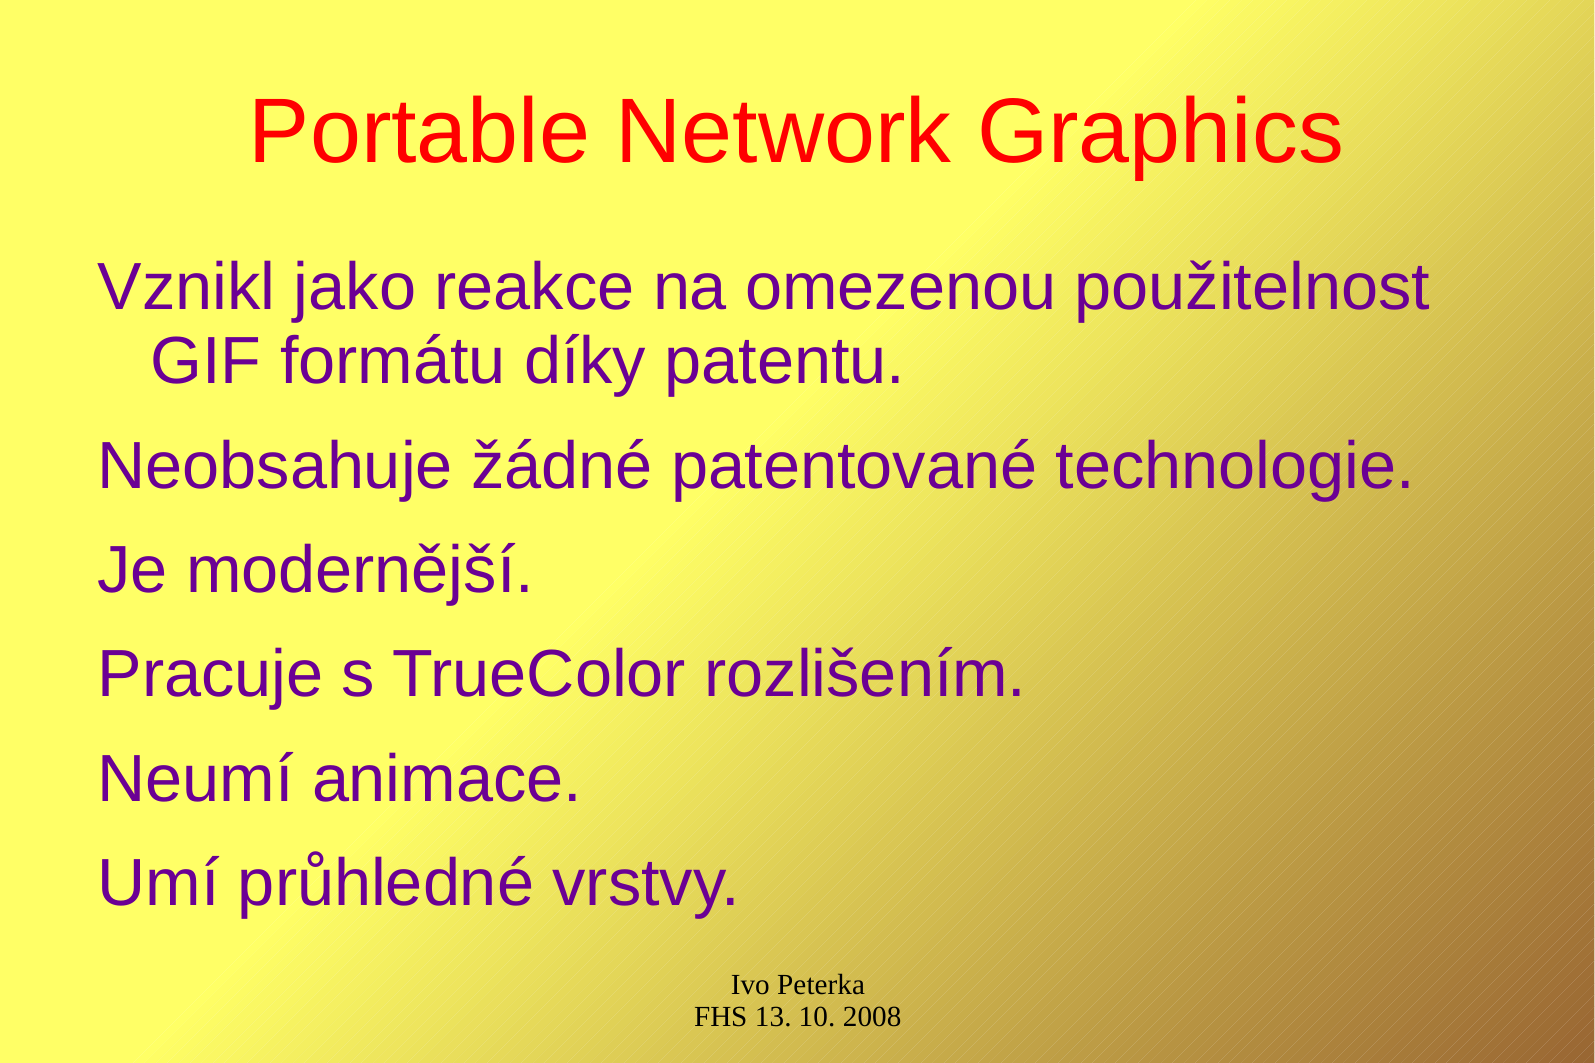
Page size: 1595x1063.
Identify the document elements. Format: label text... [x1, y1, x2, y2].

title Portable Network Graphics [79, 49, 1515, 213]
list Vznikl jako reakce na omezenou použitelnost GIF formátu díky patentu. Neobsahuje žádné patentované technologie. Je modernější. Pracuje s TrueColor rozlišením. Neumí animace. Umí průhledné vrstvy. [79, 248, 1515, 936]
